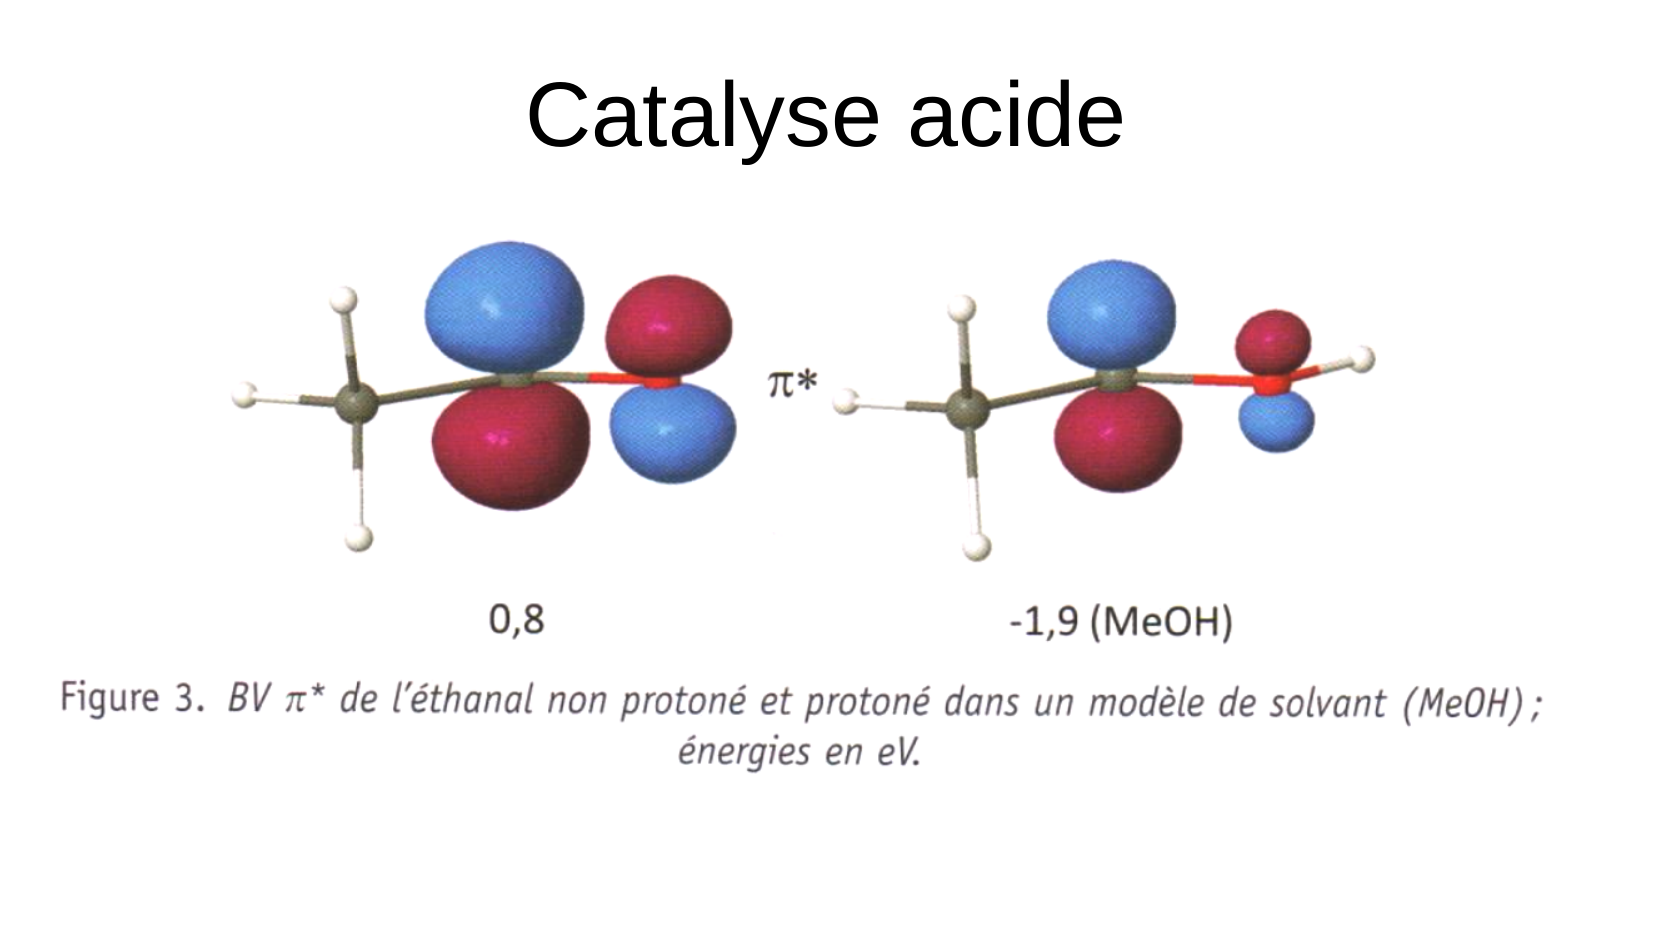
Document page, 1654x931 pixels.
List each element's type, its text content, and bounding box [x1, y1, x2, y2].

title Catalyse acide [82, 37, 1571, 193]
picture [32, 212, 1571, 836]
